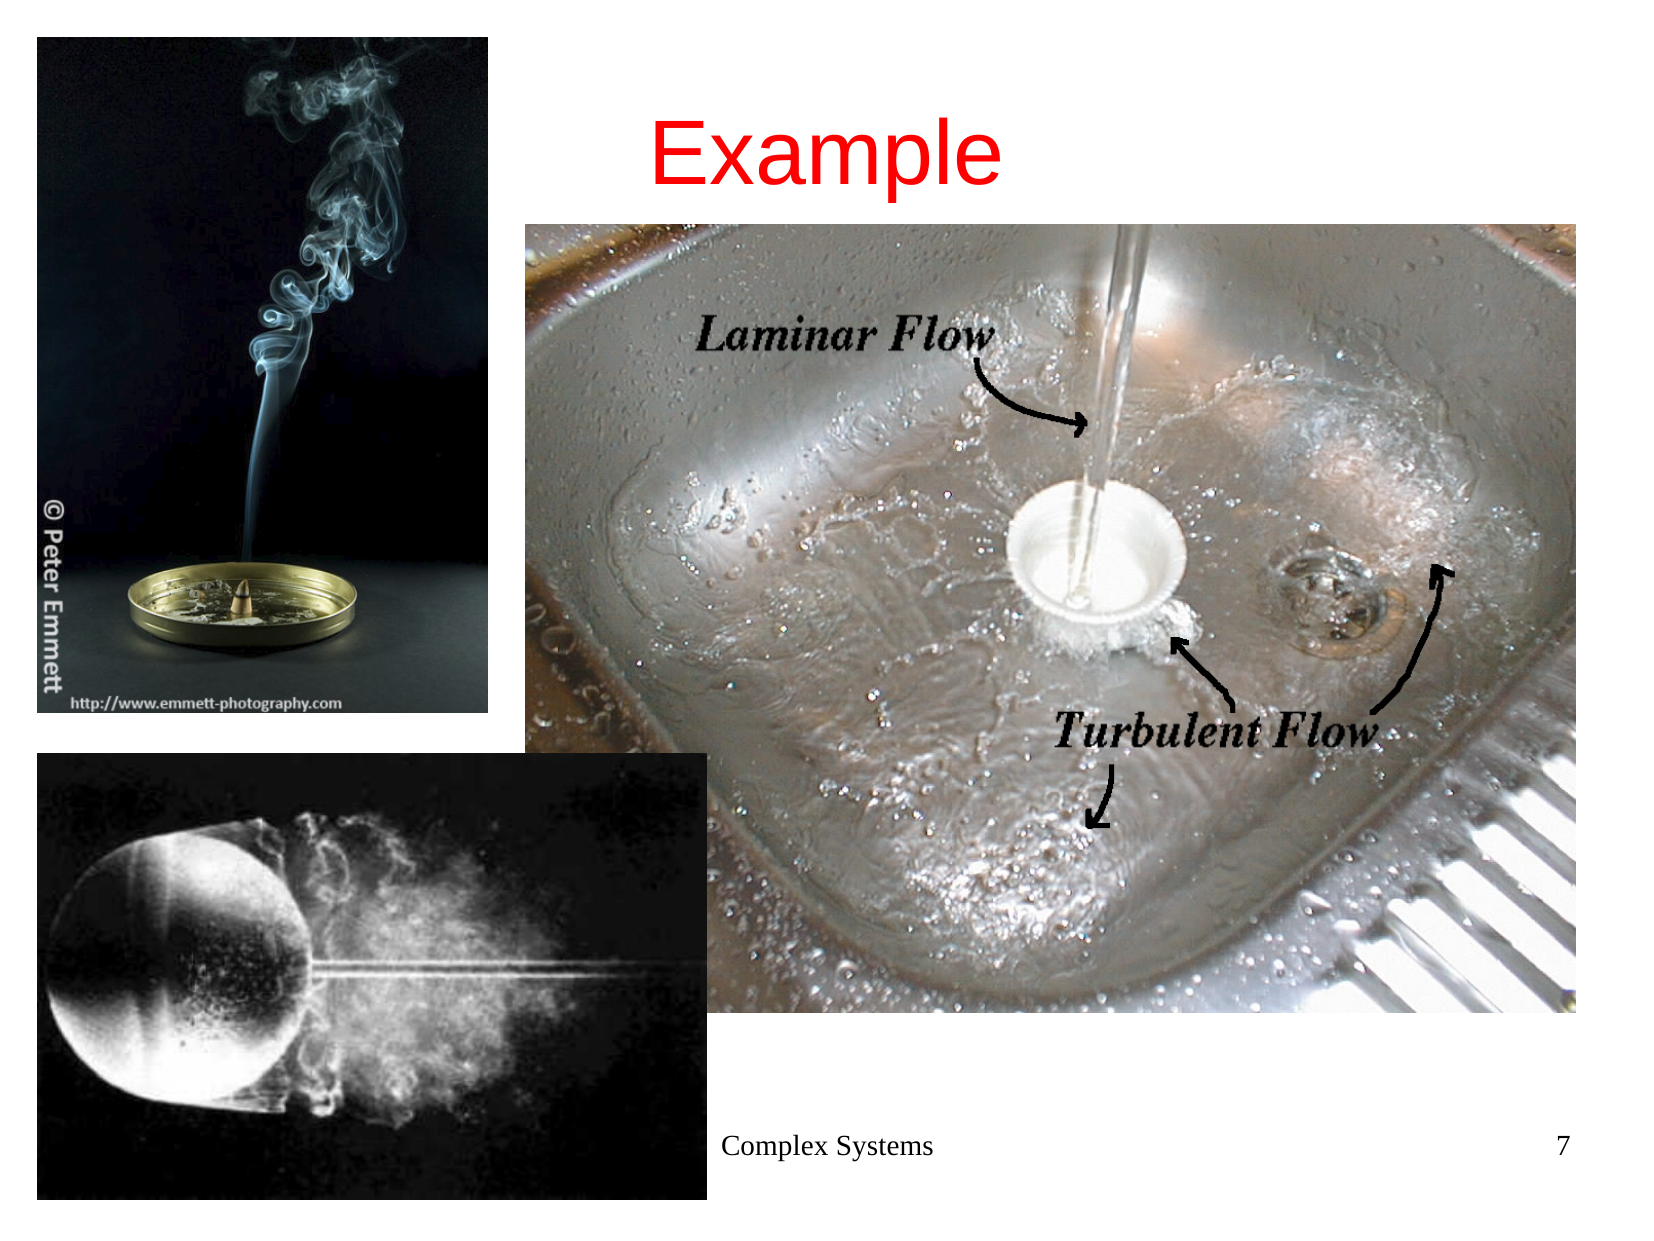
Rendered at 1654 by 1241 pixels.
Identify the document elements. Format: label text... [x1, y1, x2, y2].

picture [37, 37, 488, 713]
picture [37, 224, 1576, 1201]
title Example [488, 49, 1571, 257]
